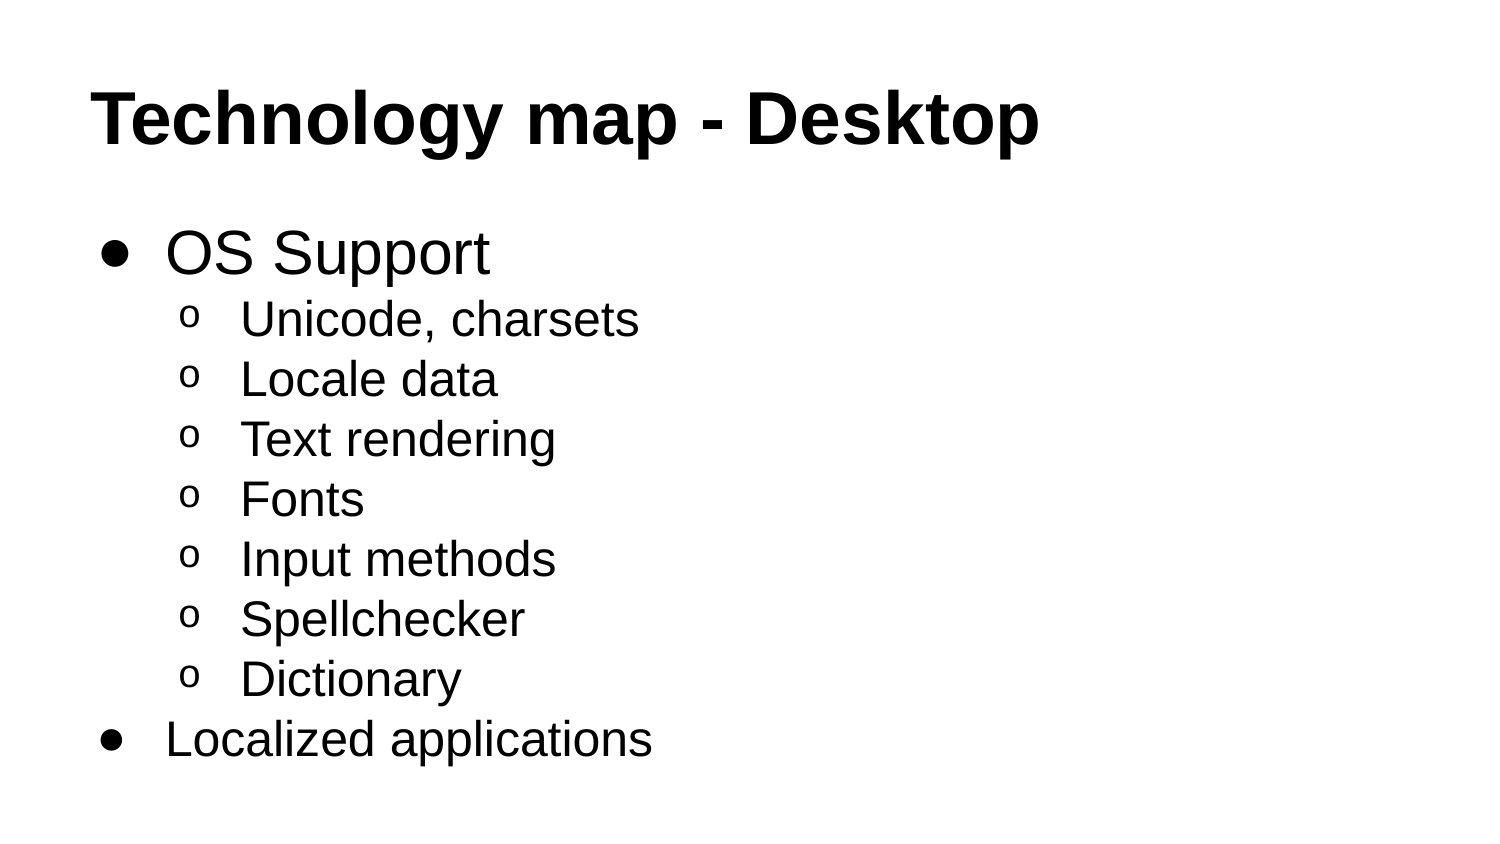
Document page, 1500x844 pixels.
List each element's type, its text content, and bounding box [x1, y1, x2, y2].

title Technology map - Desktop [75, 33, 1425, 175]
list OS Support Unicode, charsets Locale data Text rendering Fonts Input methods Spellchecker Dictionary Localized applications [75, 196, 1425, 808]
